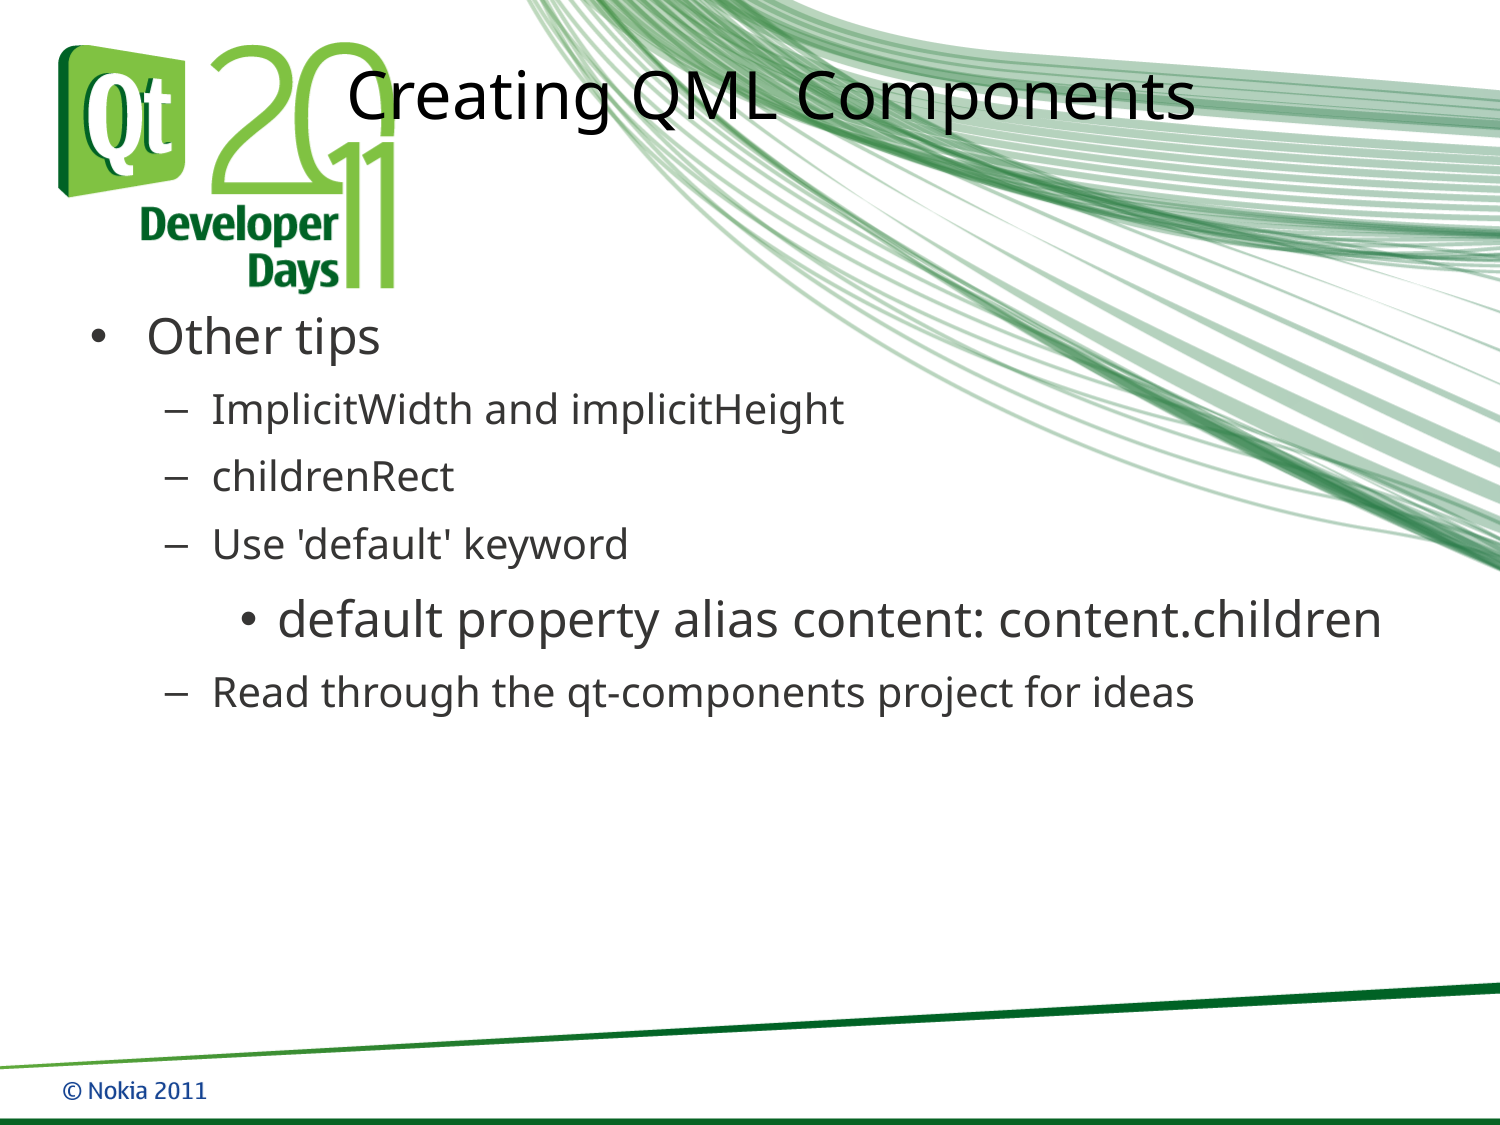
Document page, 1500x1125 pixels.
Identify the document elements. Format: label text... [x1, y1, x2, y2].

picture [0, 0, 1500, 1125]
title Creating QML Components [262, 0, 1300, 188]
list Other tips ImplicitWidth and implicitHeight childrenRect Use 'default' keyword default property alias content: content.children Read through the qt-components project for ideas [75, 212, 1426, 955]
